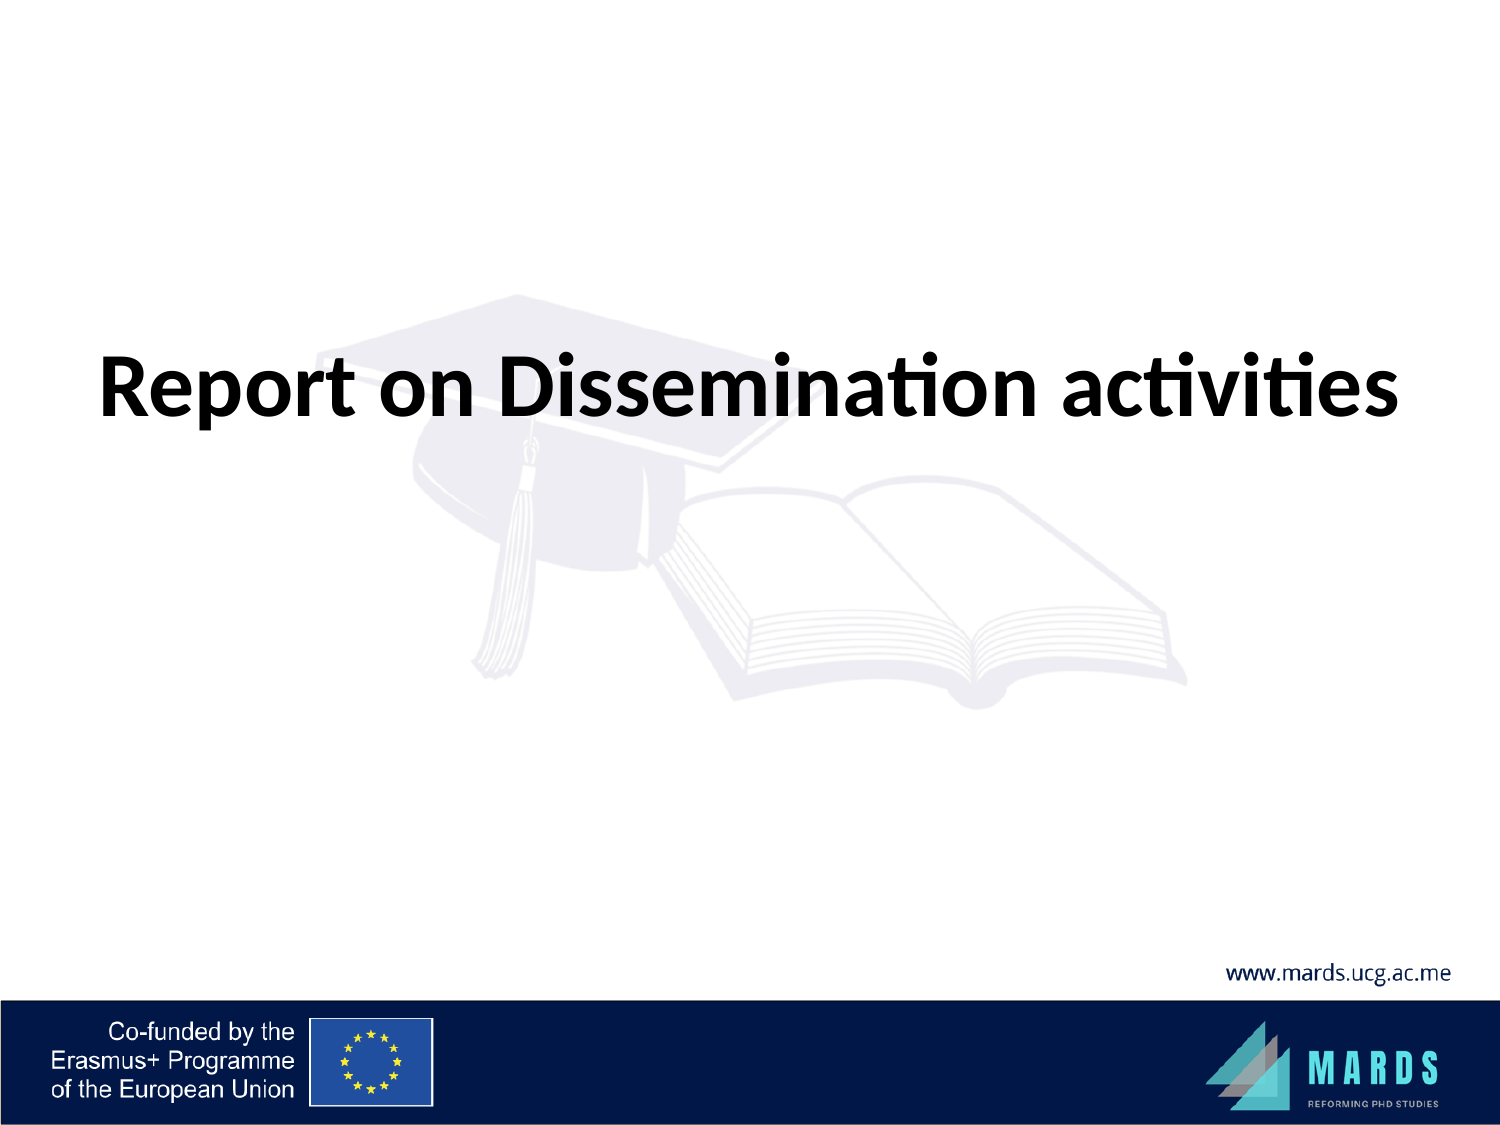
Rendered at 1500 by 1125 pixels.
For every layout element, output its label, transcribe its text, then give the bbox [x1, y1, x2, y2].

list Report on Dissemination activities [75, 123, 1426, 866]
